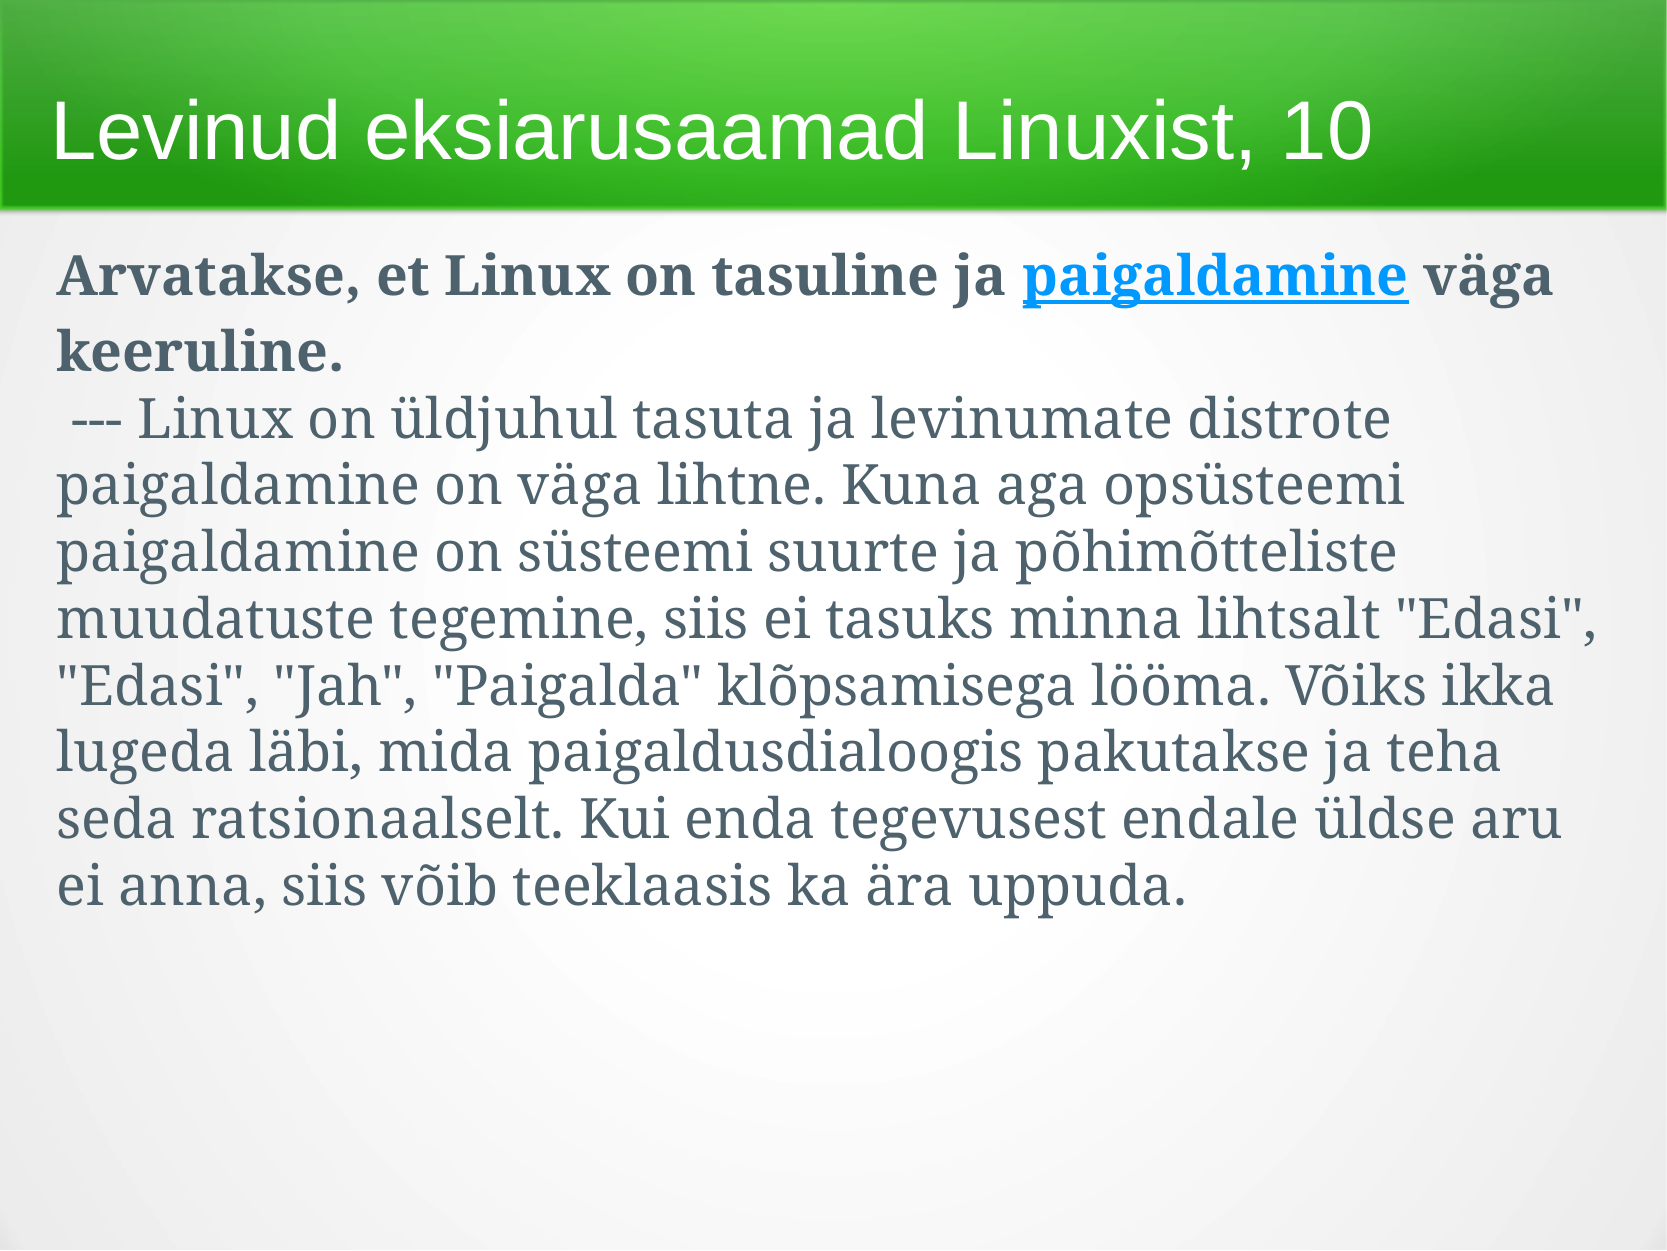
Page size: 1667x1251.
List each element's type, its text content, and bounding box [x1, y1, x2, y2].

title Levinud eksiarusaamad Linuxist, 10 [50, 84, 1630, 178]
list Arvatakse, et Linux on tasuline ja paigaldamine väga keeruline. --- Linux on üldjuhul tasuta ja levinumate distrote paigaldamine on väga lihtne. Kuna aga opsüsteemi paigaldamine on süsteemi suurte ja põhimõtteliste muudatuste tegemine, siis ei tasuks minna lihtsalt "Edasi", "Edasi", "Jah", "Paigalda" klõpsamisega lööma. Võiks ikka lugeda läbi, mida paigaldusdialoogis pakutakse ja teha seda ratsionaalselt. Kui enda tegevusest endale üldse aru ei anna, siis võib teeklaasis ka ära uppuda. [50, 233, 1625, 1105]
picture [0, 0, 1667, 1250]
